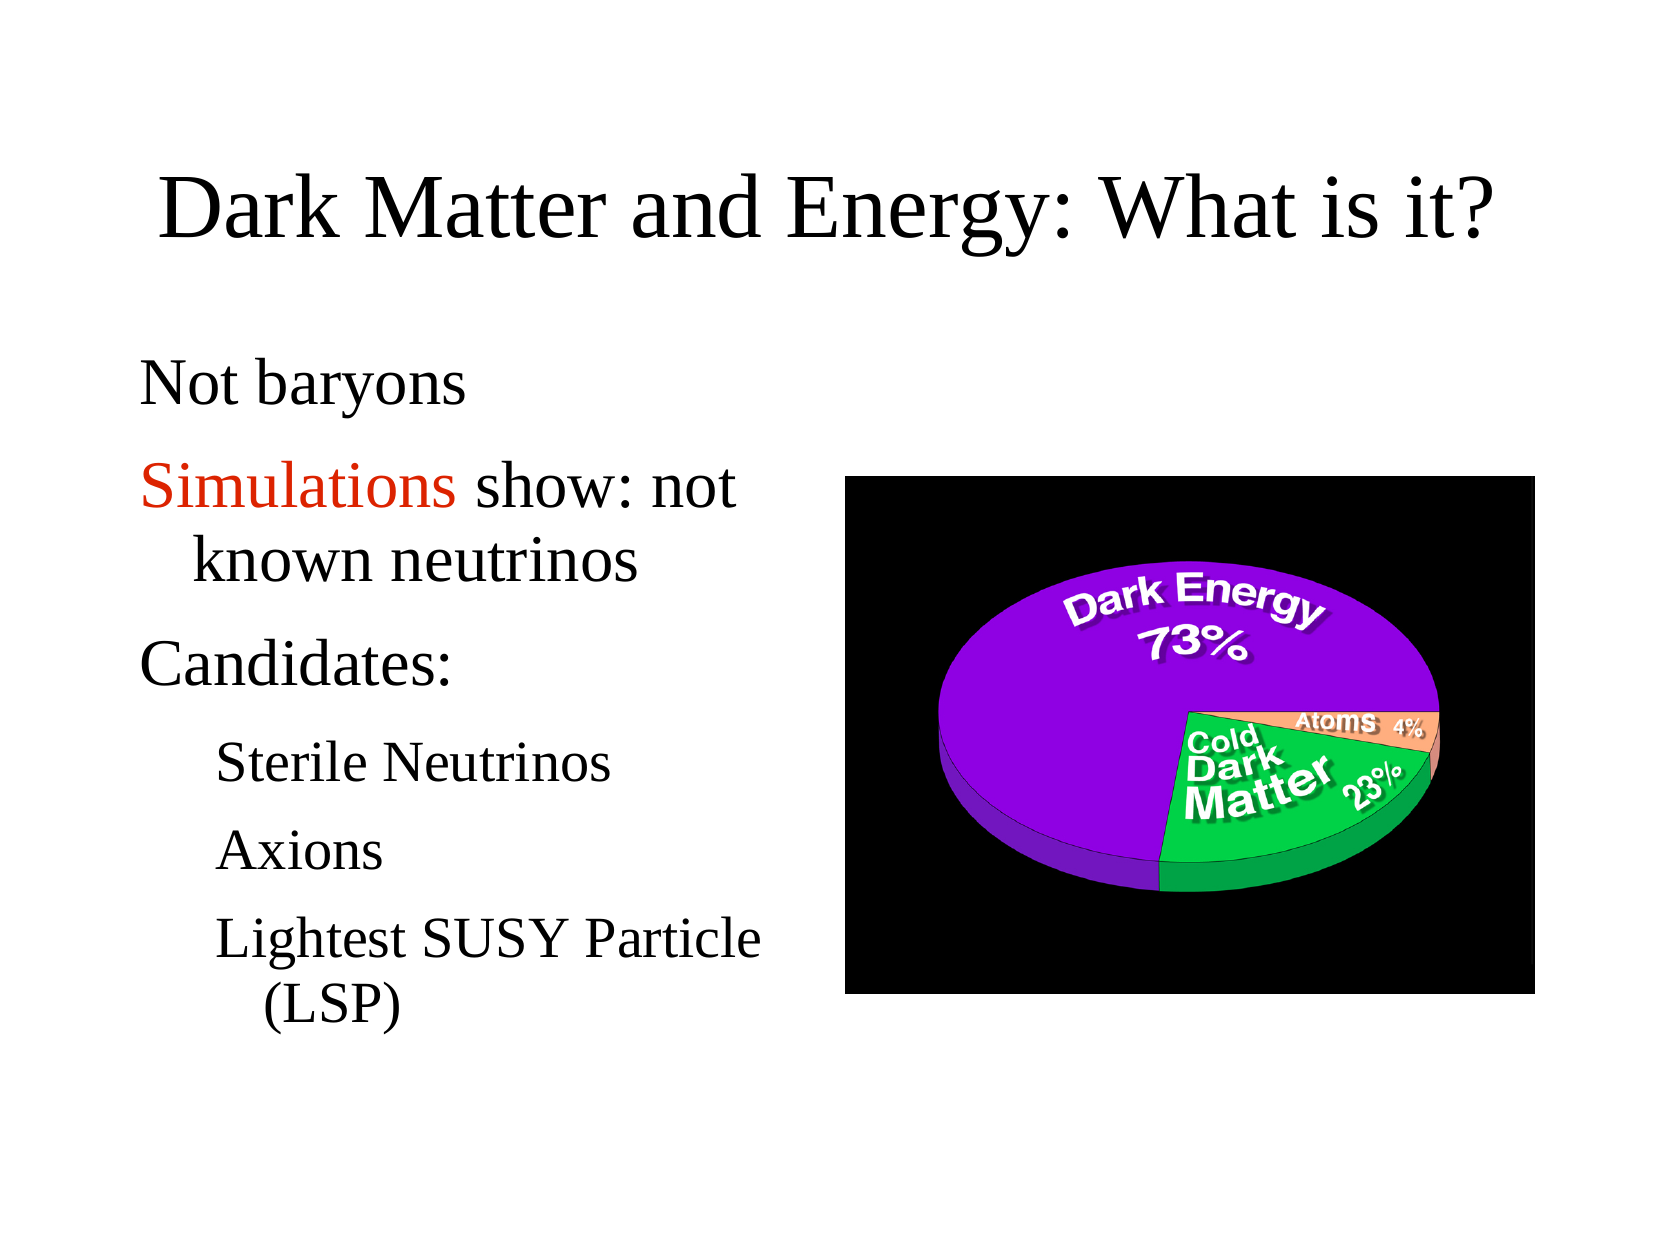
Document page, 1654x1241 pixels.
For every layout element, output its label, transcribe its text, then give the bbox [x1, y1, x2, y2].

title Dark Matter and Energy: What is it? [121, 102, 1534, 310]
list Not baryons Simulations show: not known neutrinos Candidates: Sterile Neutrinos Axions Lightest SUSY Particle (LSP) [121, 344, 811, 1173]
picture [845, 476, 1535, 994]
